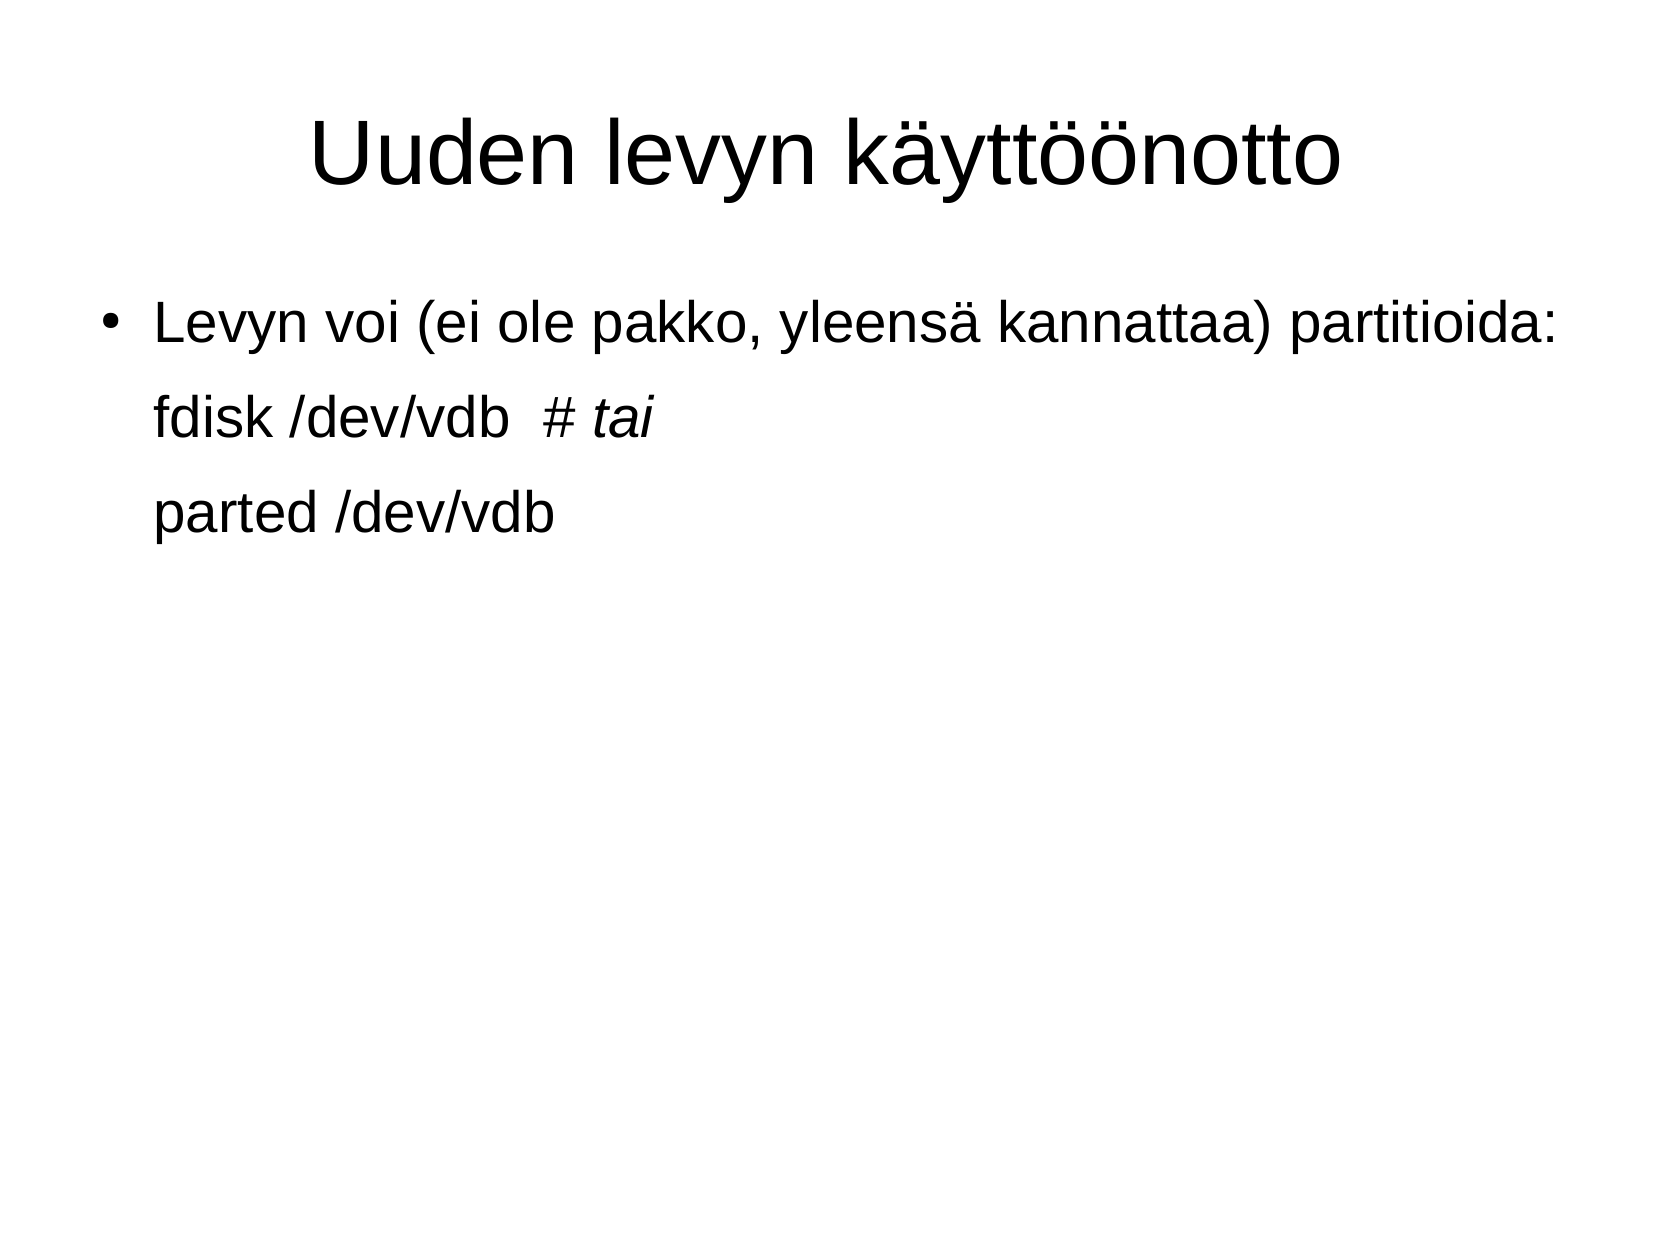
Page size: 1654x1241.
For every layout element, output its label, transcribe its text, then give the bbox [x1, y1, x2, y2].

list Levyn voi (ei ole pakko, yleensä kannattaa) partitioida: fdisk /dev/vdb # tai parted /dev/vdb [82, 290, 1571, 1010]
title Uuden levyn käyttöönotto [82, 49, 1571, 257]
